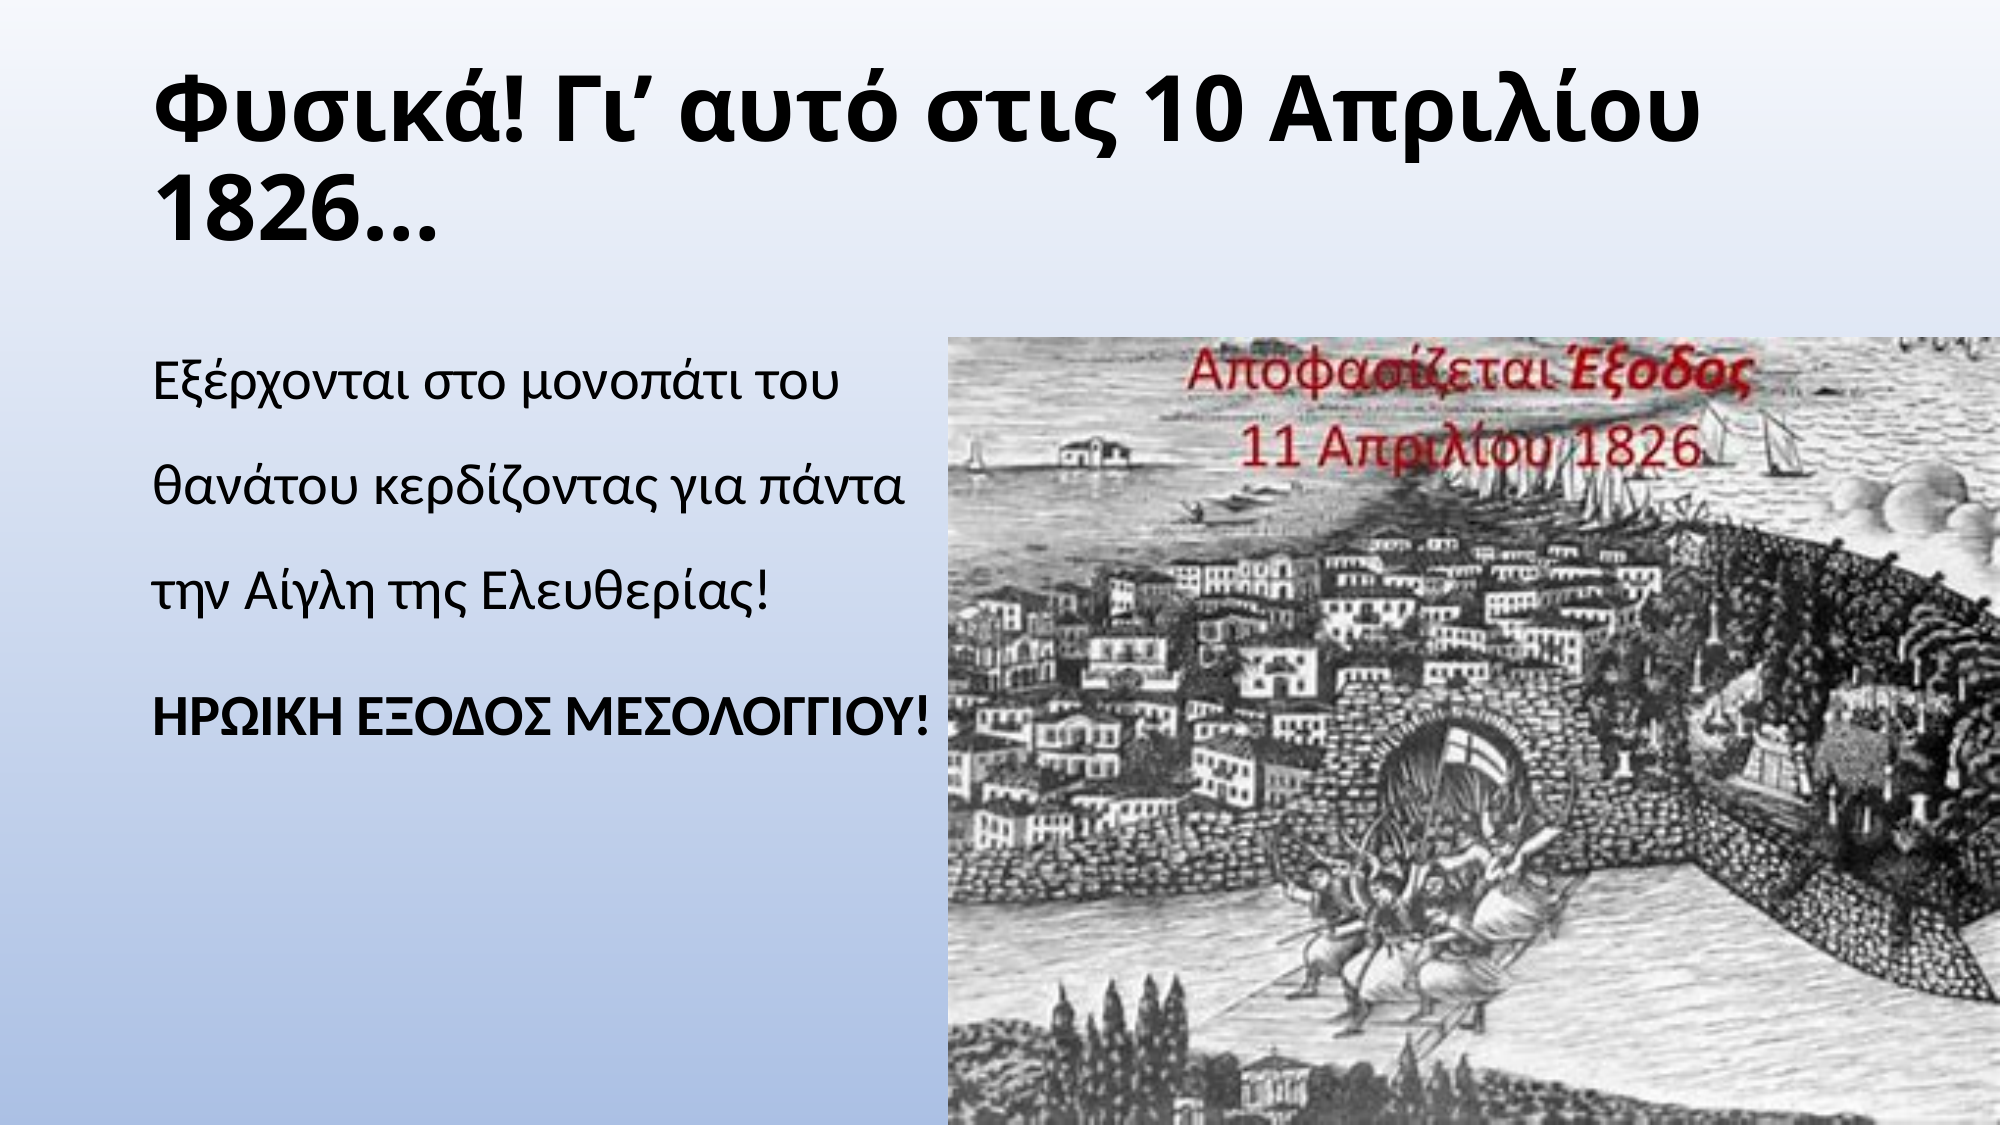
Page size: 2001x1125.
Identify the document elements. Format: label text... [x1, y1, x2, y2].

list Εξέρχονται στο μονοπάτι του θανάτου κερδίζοντας για πάντα την Αίγλη της Ελευθερίας! ΗΡΩΙΚΗ ΕΞΟΔΟΣ ΜΕΣΟΛΟΓΓΙΟΥ! [137, 299, 988, 1014]
picture [948, 337, 2000, 1125]
title Φυσικά! Γι’ αυτό στις 10 Απριλίου 1826… [137, 52, 1863, 271]
